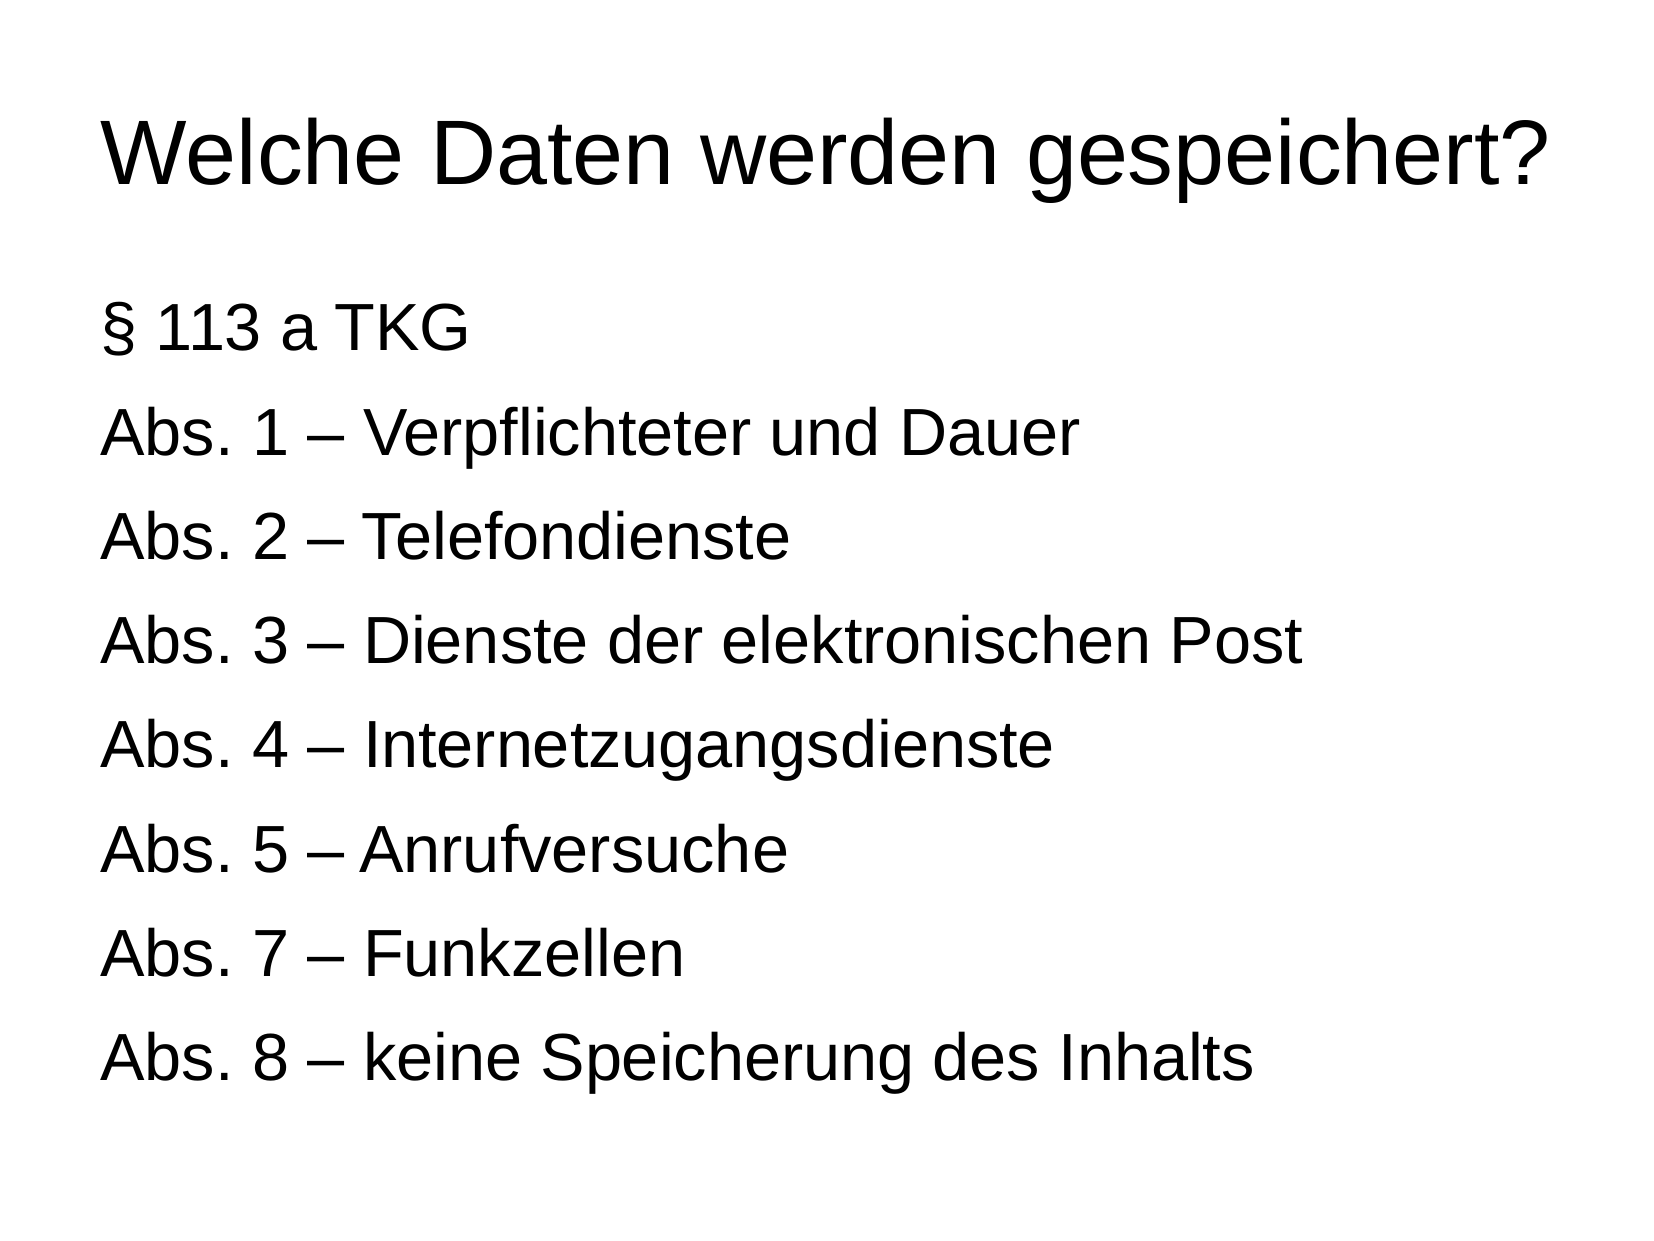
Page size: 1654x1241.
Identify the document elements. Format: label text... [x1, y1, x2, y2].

title Welche Daten werden gespeichert? [82, 49, 1571, 257]
list § 113 a TKG Abs. 1 – Verpflichteter und Dauer Abs. 2 – Telefondienste Abs. 3 – Dienste der elektronischen Post Abs. 4 – Internetzugangsdienste Abs. 5 – Anrufversuche Abs. 7 – Funkzellen Abs. 8 – keine Speicherung des Inhalts [82, 290, 1571, 1096]
